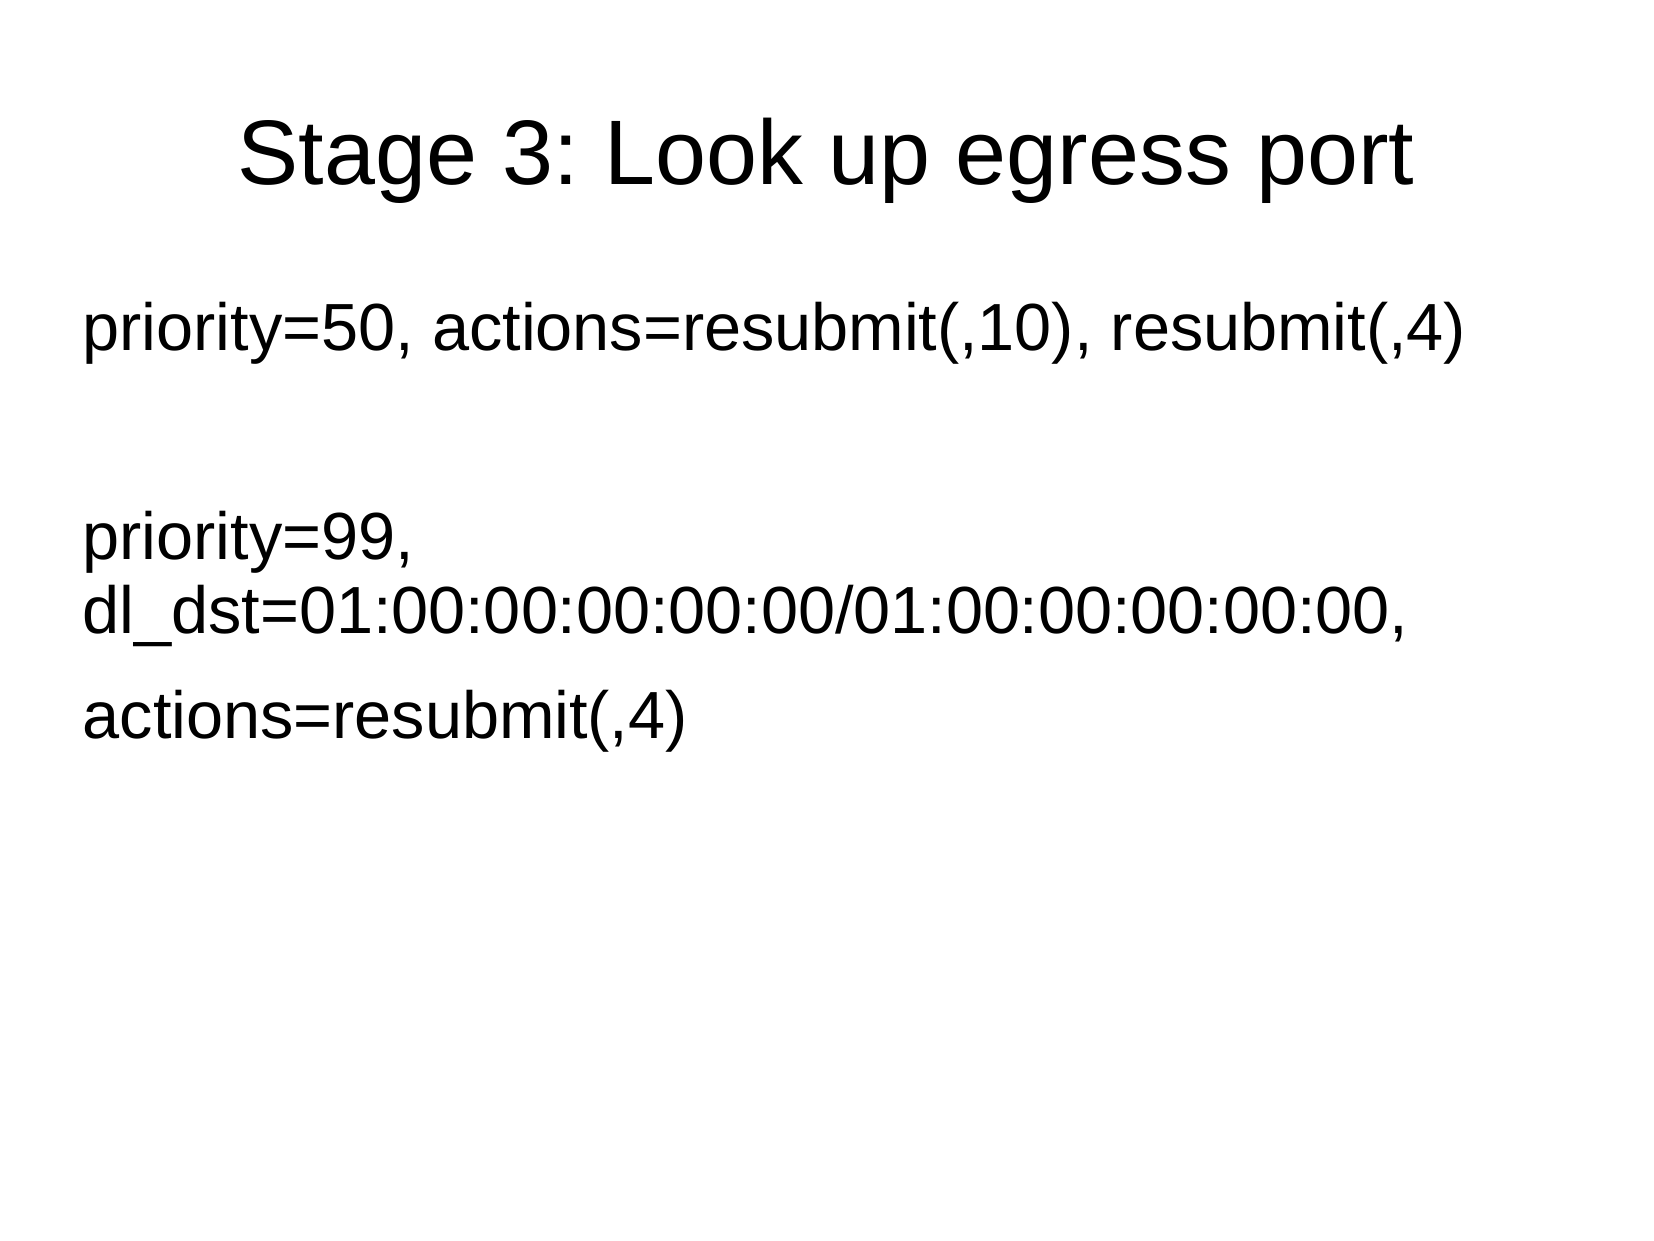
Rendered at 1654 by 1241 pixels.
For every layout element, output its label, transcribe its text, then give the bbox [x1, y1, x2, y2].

title Stage 3: Look up egress port [82, 49, 1571, 257]
list priority=50, actions=resubmit(,10), resubmit(,4) priority=99, dl_dst=01:00:00:00:00:00/01:00:00:00:00:00, actions=resubmit(,4) [82, 290, 1538, 1010]
